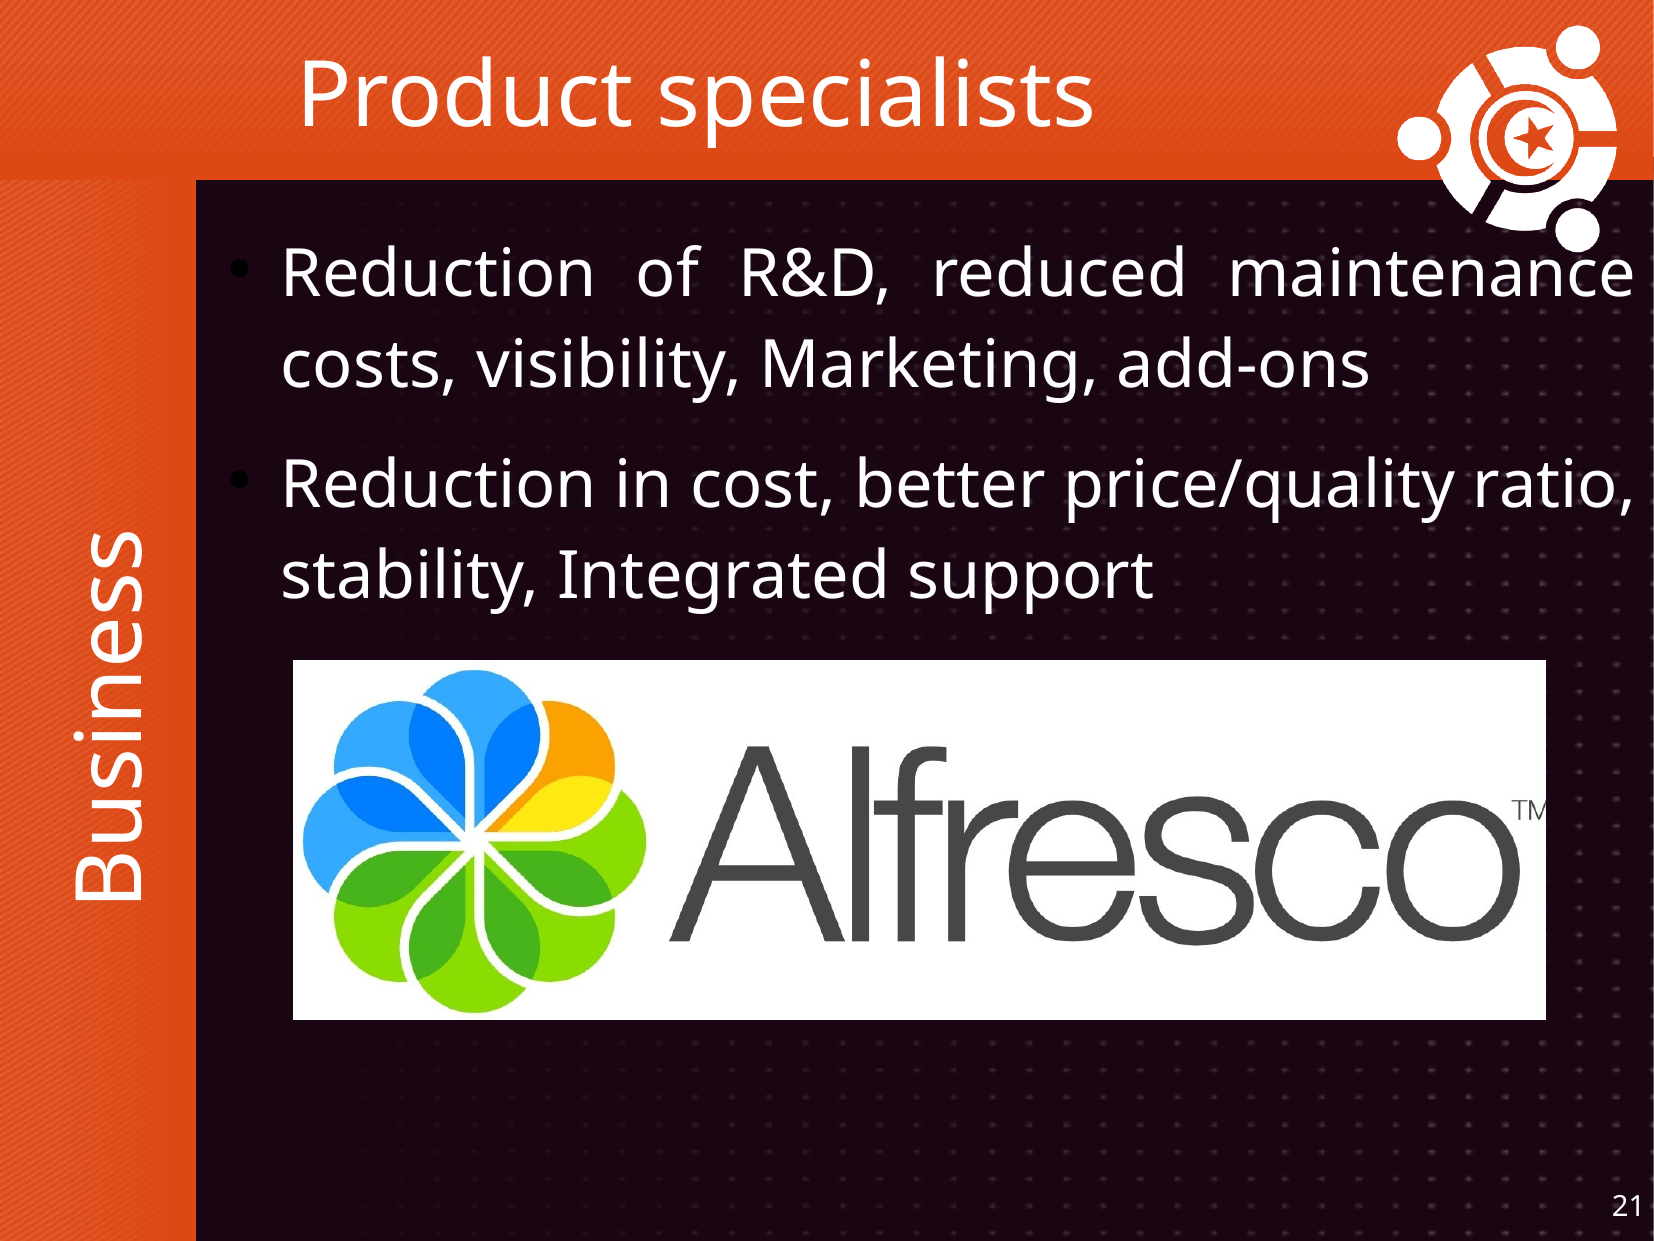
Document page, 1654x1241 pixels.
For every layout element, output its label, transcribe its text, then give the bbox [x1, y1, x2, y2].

list Reduction of R&D, reduced maintenance costs, visibility, Marketing, add-ons Reduction in cost, better price/quality ratio, stability, Integrated support [210, 225, 1639, 1186]
picture [0, 0, 1654, 1241]
title Product specialists [0, 2, 1394, 181]
title Business [17, 210, 196, 1229]
